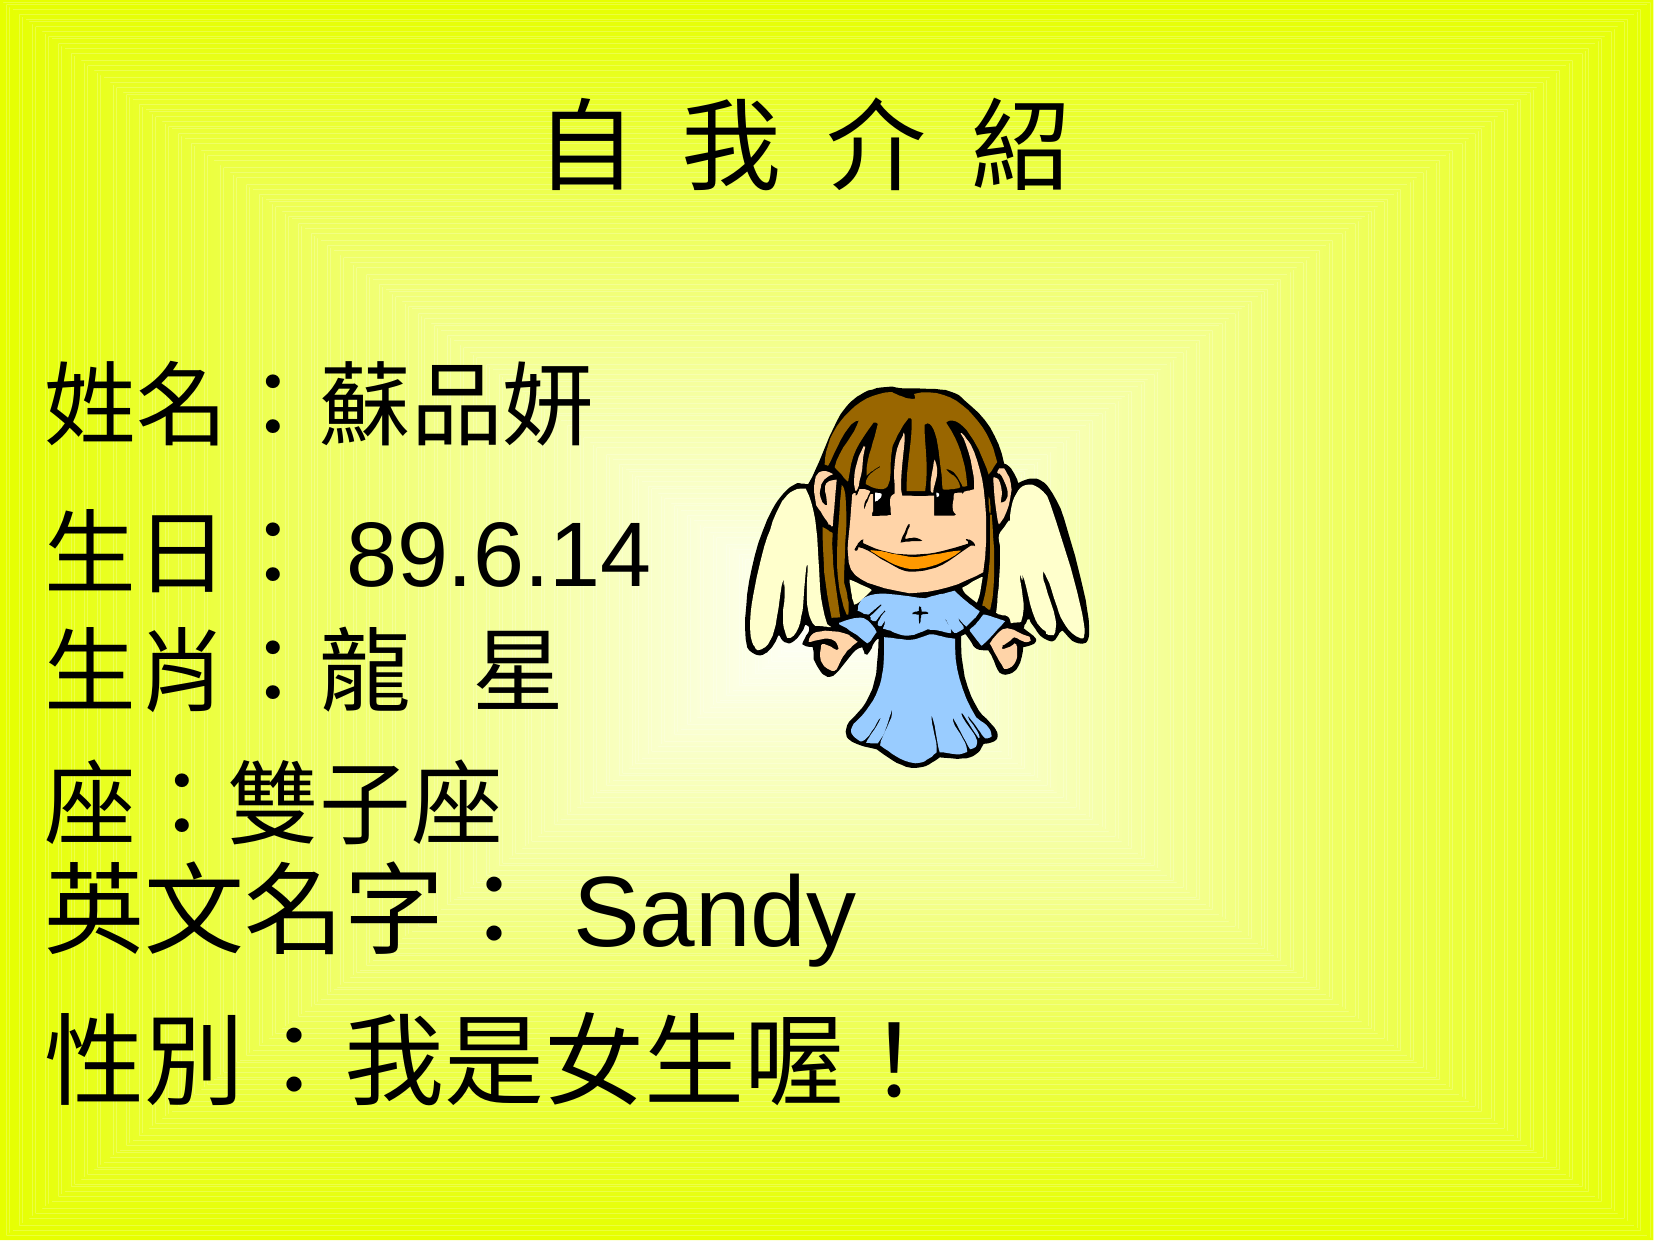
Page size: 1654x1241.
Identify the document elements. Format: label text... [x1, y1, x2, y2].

picture [738, 381, 1100, 768]
text_box [944, 708, 1034, 843]
text_box 生肖：龍 星座：雙子座 [29, 590, 650, 823]
text_box 生日：89.6.14 [29, 472, 738, 598]
text_box 姓名：蘇品妍 [29, 324, 739, 450]
text_box 性別：我是女生喔！ [29, 974, 1004, 1110]
text_box 自 我 介 紹 [147, 59, 1506, 194]
text_box 英文名字：Sandy [29, 823, 1123, 1004]
